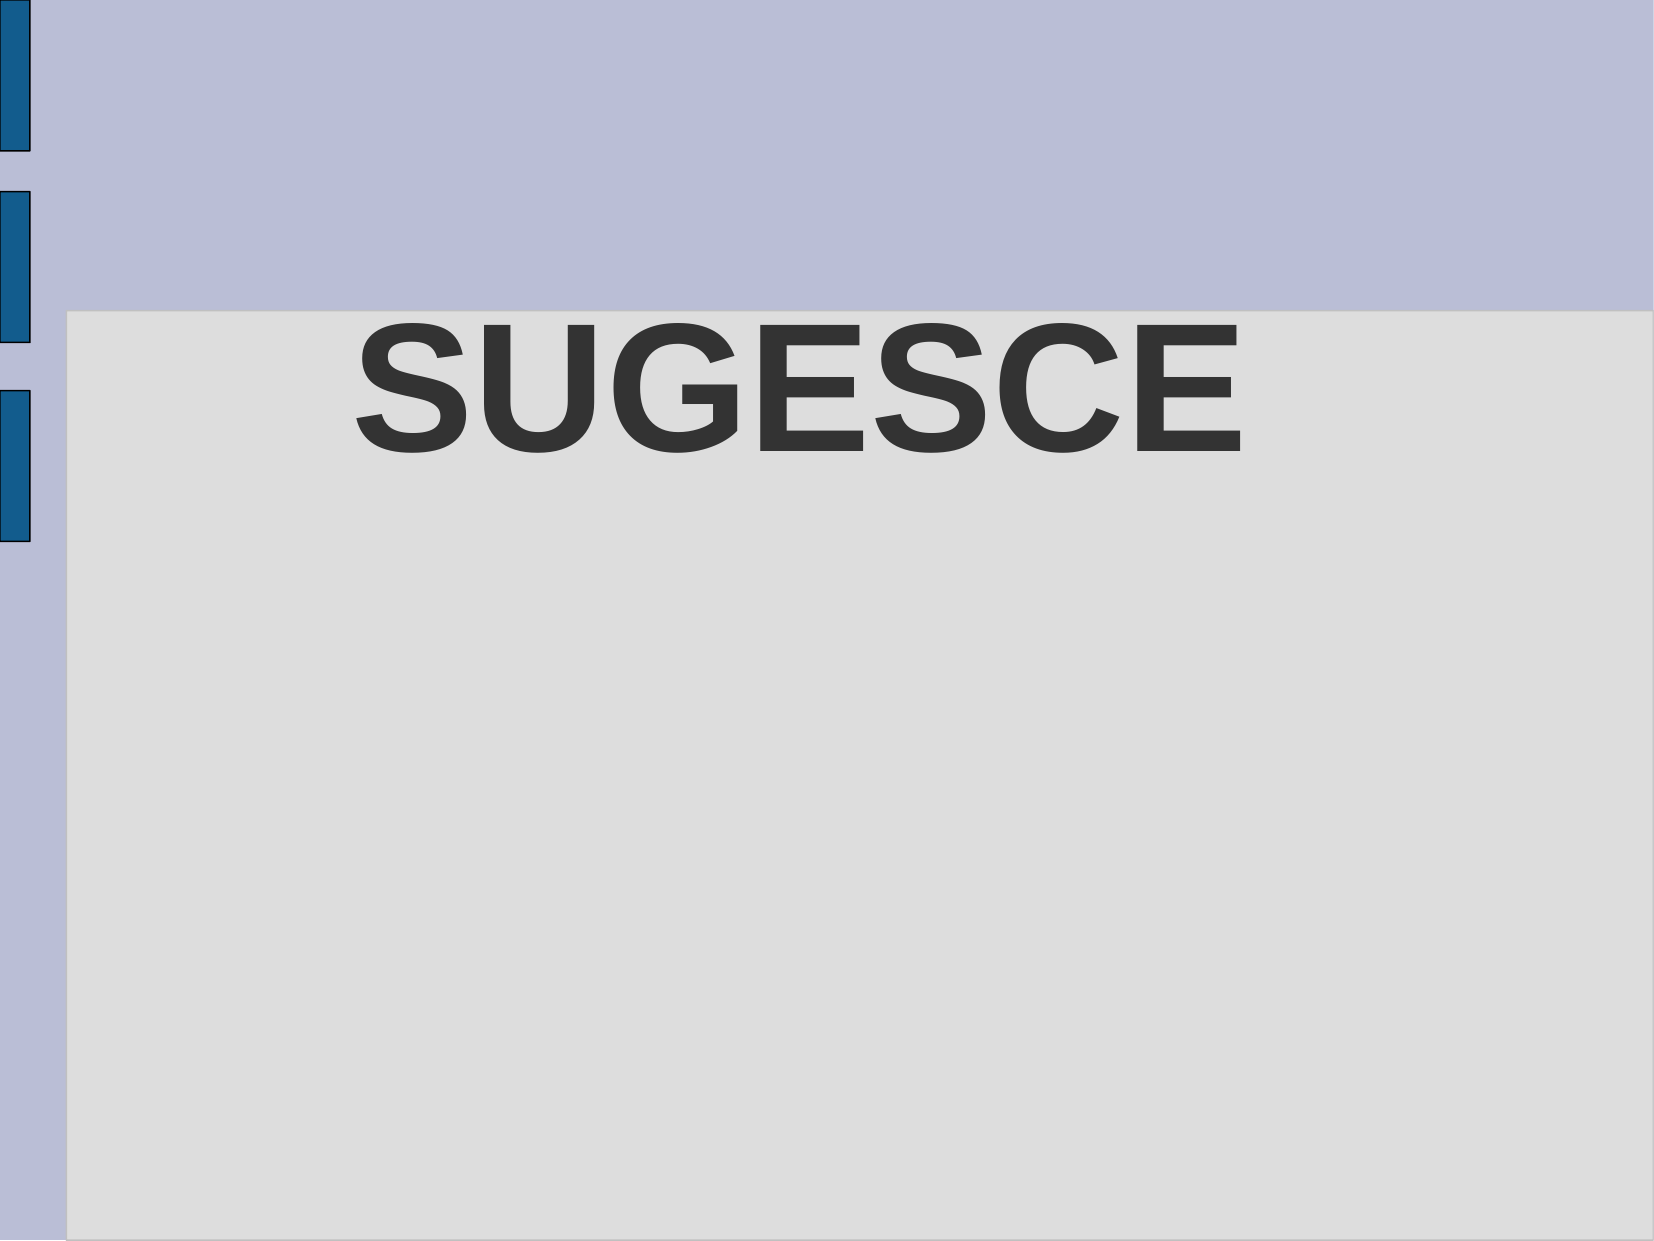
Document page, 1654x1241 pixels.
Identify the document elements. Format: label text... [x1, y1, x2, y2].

title SUGESCE [93, 88, 1507, 680]
